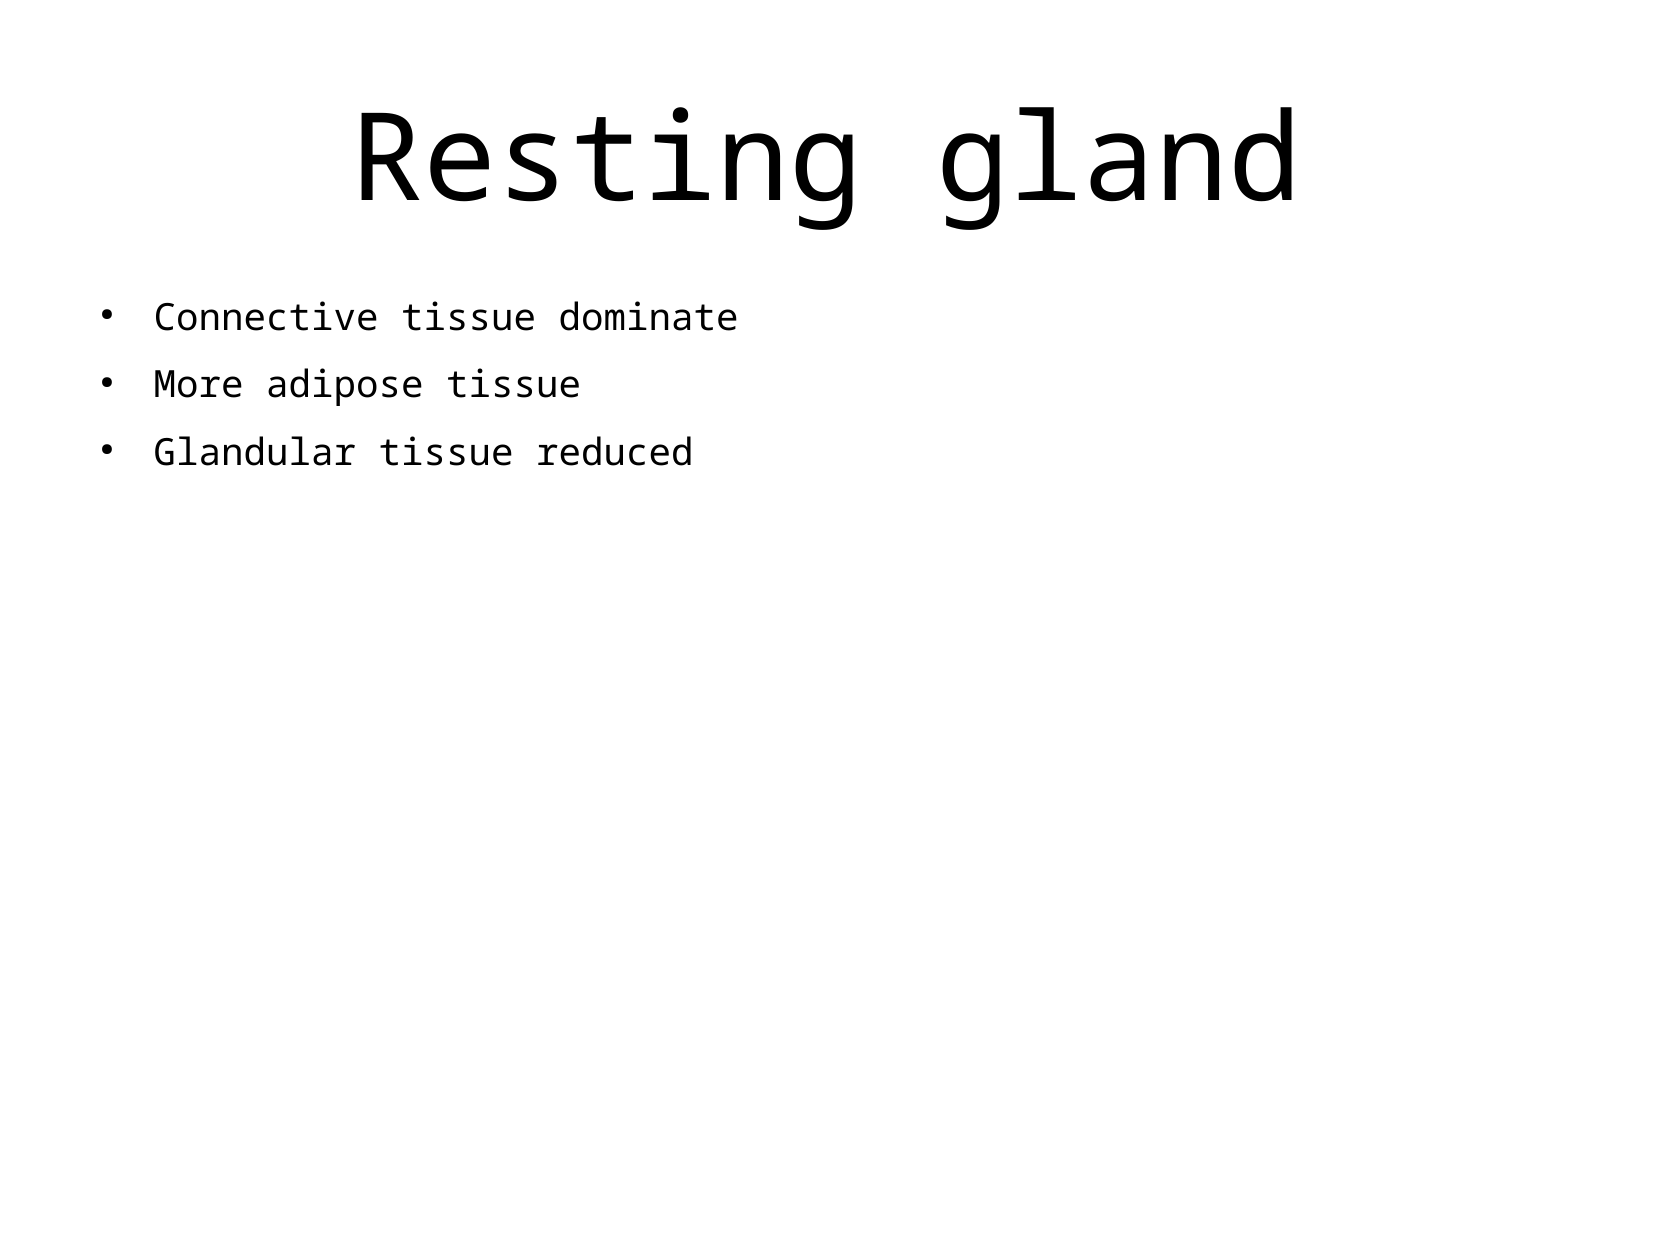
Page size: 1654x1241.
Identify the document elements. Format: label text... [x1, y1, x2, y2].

list Connective tissue dominate More adipose tissue Glandular tissue reduced [82, 290, 1571, 1010]
title Resting gland [82, 49, 1571, 257]
